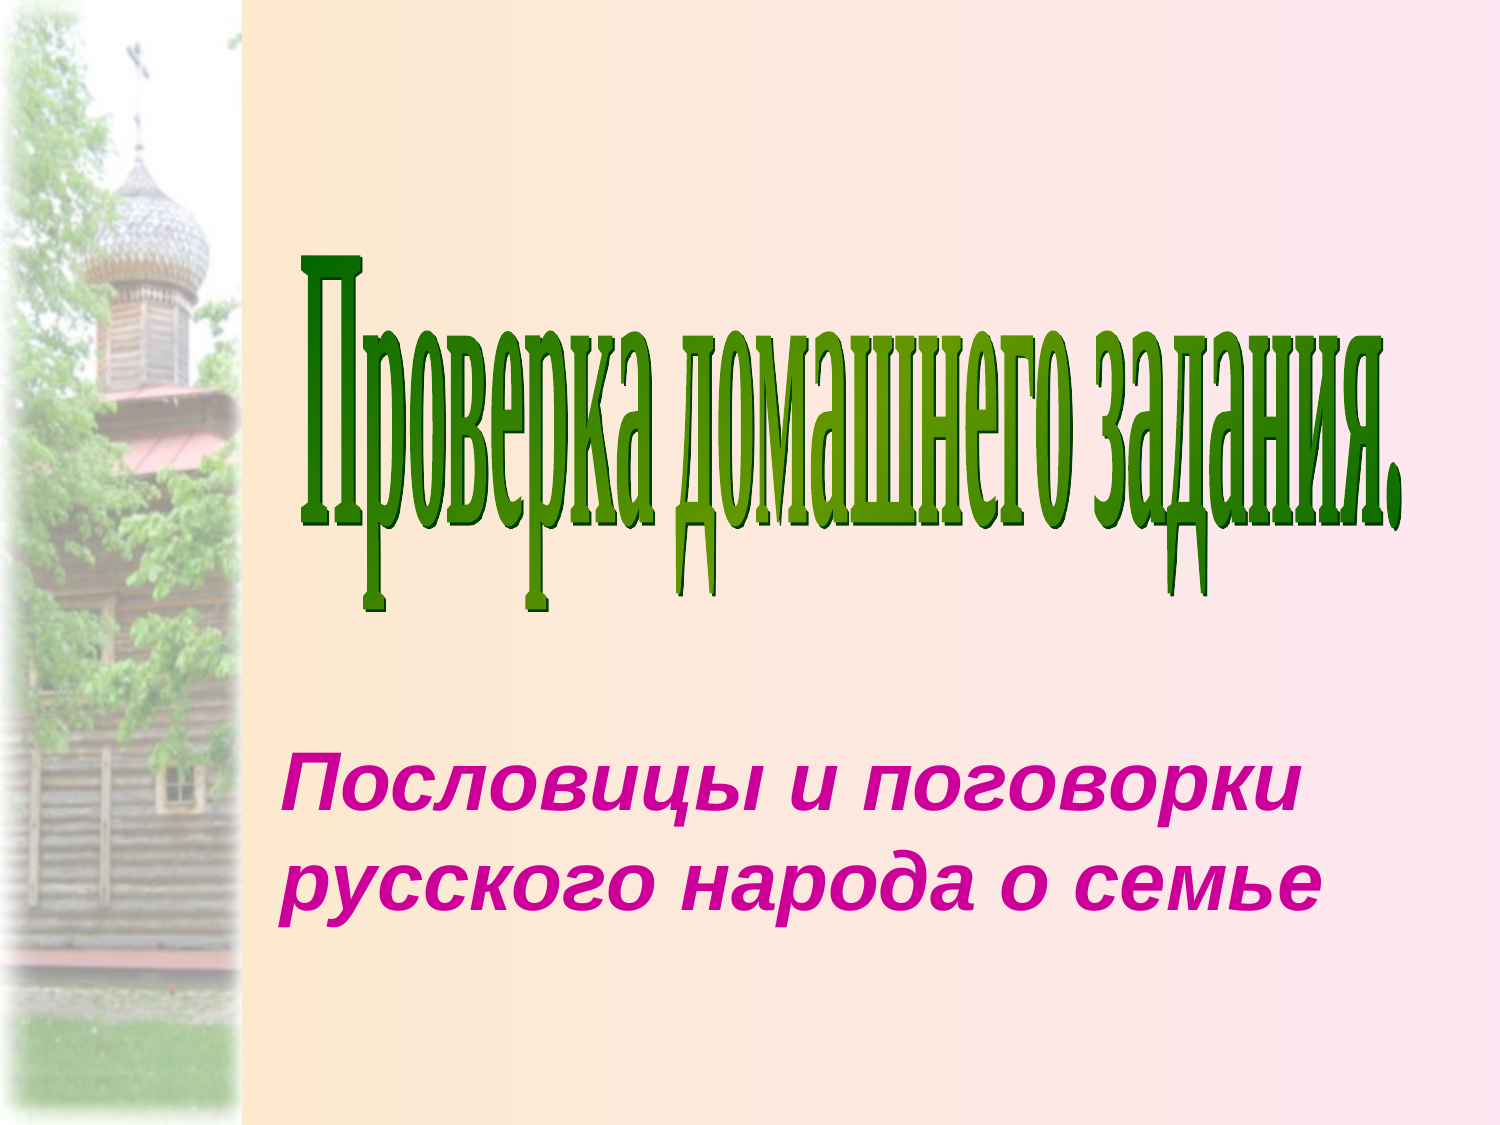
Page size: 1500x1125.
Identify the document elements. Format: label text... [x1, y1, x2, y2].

text_box Проверка домашнего задания. [1128, 331, 1165, 527]
text_box Проверка домашнего задания. [918, 335, 961, 523]
text_box Проверка домашнего задания. [675, 335, 715, 594]
text_box Проверка домашнего задания. [965, 331, 997, 527]
text_box Проверка домашнего задания. [850, 335, 915, 523]
text_box Проверка домашнего задания. [1094, 330, 1124, 527]
text_box Проверка домашнего задания. [1209, 331, 1246, 527]
text_box Проверка домашнего задания. [810, 331, 848, 527]
text_box Проверка домашнего задания. [1386, 462, 1400, 529]
text_box Проверка домашнего задания. [447, 335, 487, 523]
text_box Проверка домашнего задания. [1000, 335, 1033, 523]
text_box Проверка домашнего задания. [363, 330, 404, 610]
text_box Проверка домашнего задания. [1295, 335, 1338, 523]
text_box Проверка домашнего задания. [570, 335, 616, 523]
picture [0, 0, 242, 1125]
text_box Проверка домашнего задания. [525, 330, 566, 610]
text_box Проверка домашнего задания. [756, 335, 807, 523]
text_box Проверка домашнего задания. [409, 330, 445, 527]
text_box Проверка домашнего задания. [616, 331, 654, 527]
text_box Проверка домашнего задания. [1248, 335, 1292, 523]
text_box Проверка домашнего задания. [1166, 335, 1206, 594]
text_box Проверка домашнего задания. [491, 331, 523, 527]
text_box Пословицы и поговорки русского народа о семье [265, 719, 1447, 935]
text_box Проверка домашнего задания. [1340, 335, 1382, 523]
text_box Проверка домашнего задания. [301, 255, 361, 523]
text_box Проверка домашнего задания. [718, 330, 753, 527]
text_box Проверка домашнего задания. [1036, 330, 1071, 527]
